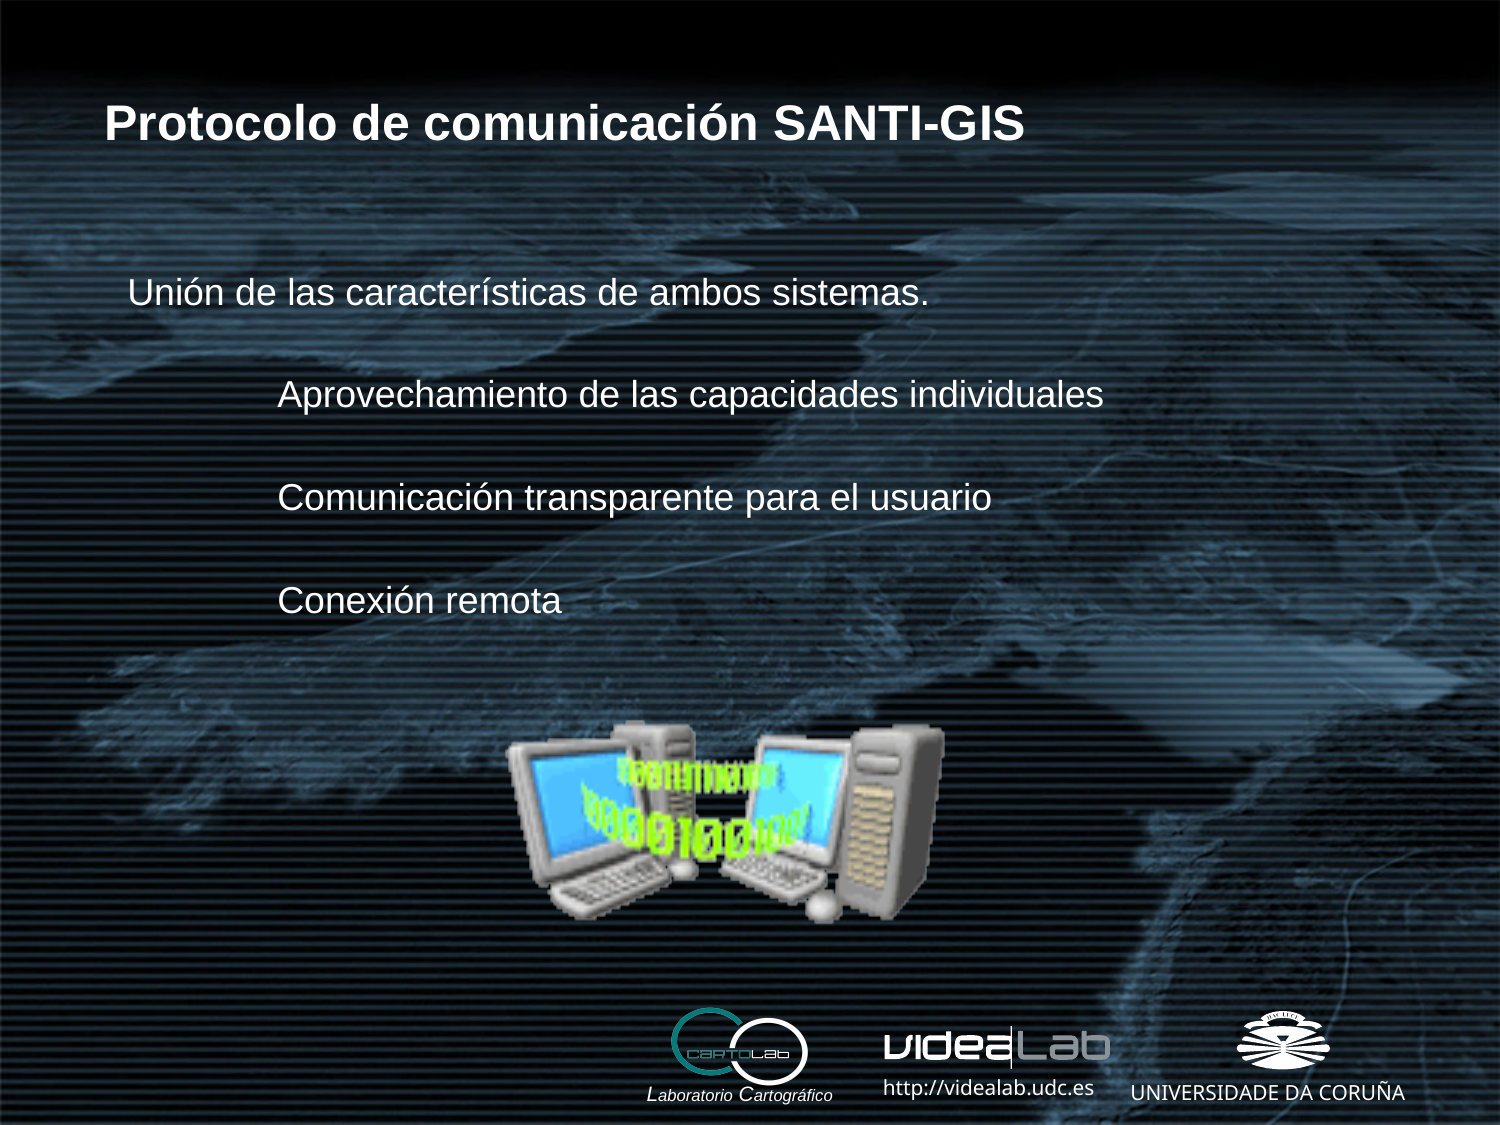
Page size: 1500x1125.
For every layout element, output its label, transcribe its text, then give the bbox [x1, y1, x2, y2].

text_box Protocolo de comunicación SANTI-GIS [104, 95, 1093, 153]
list Unión de las características de ambos sistemas. Aprovechamiento de las capacidades individuales Comunicación transparente para el usuario Conexión remota [112, 160, 1388, 1001]
picture [0, 0, 1500, 1125]
